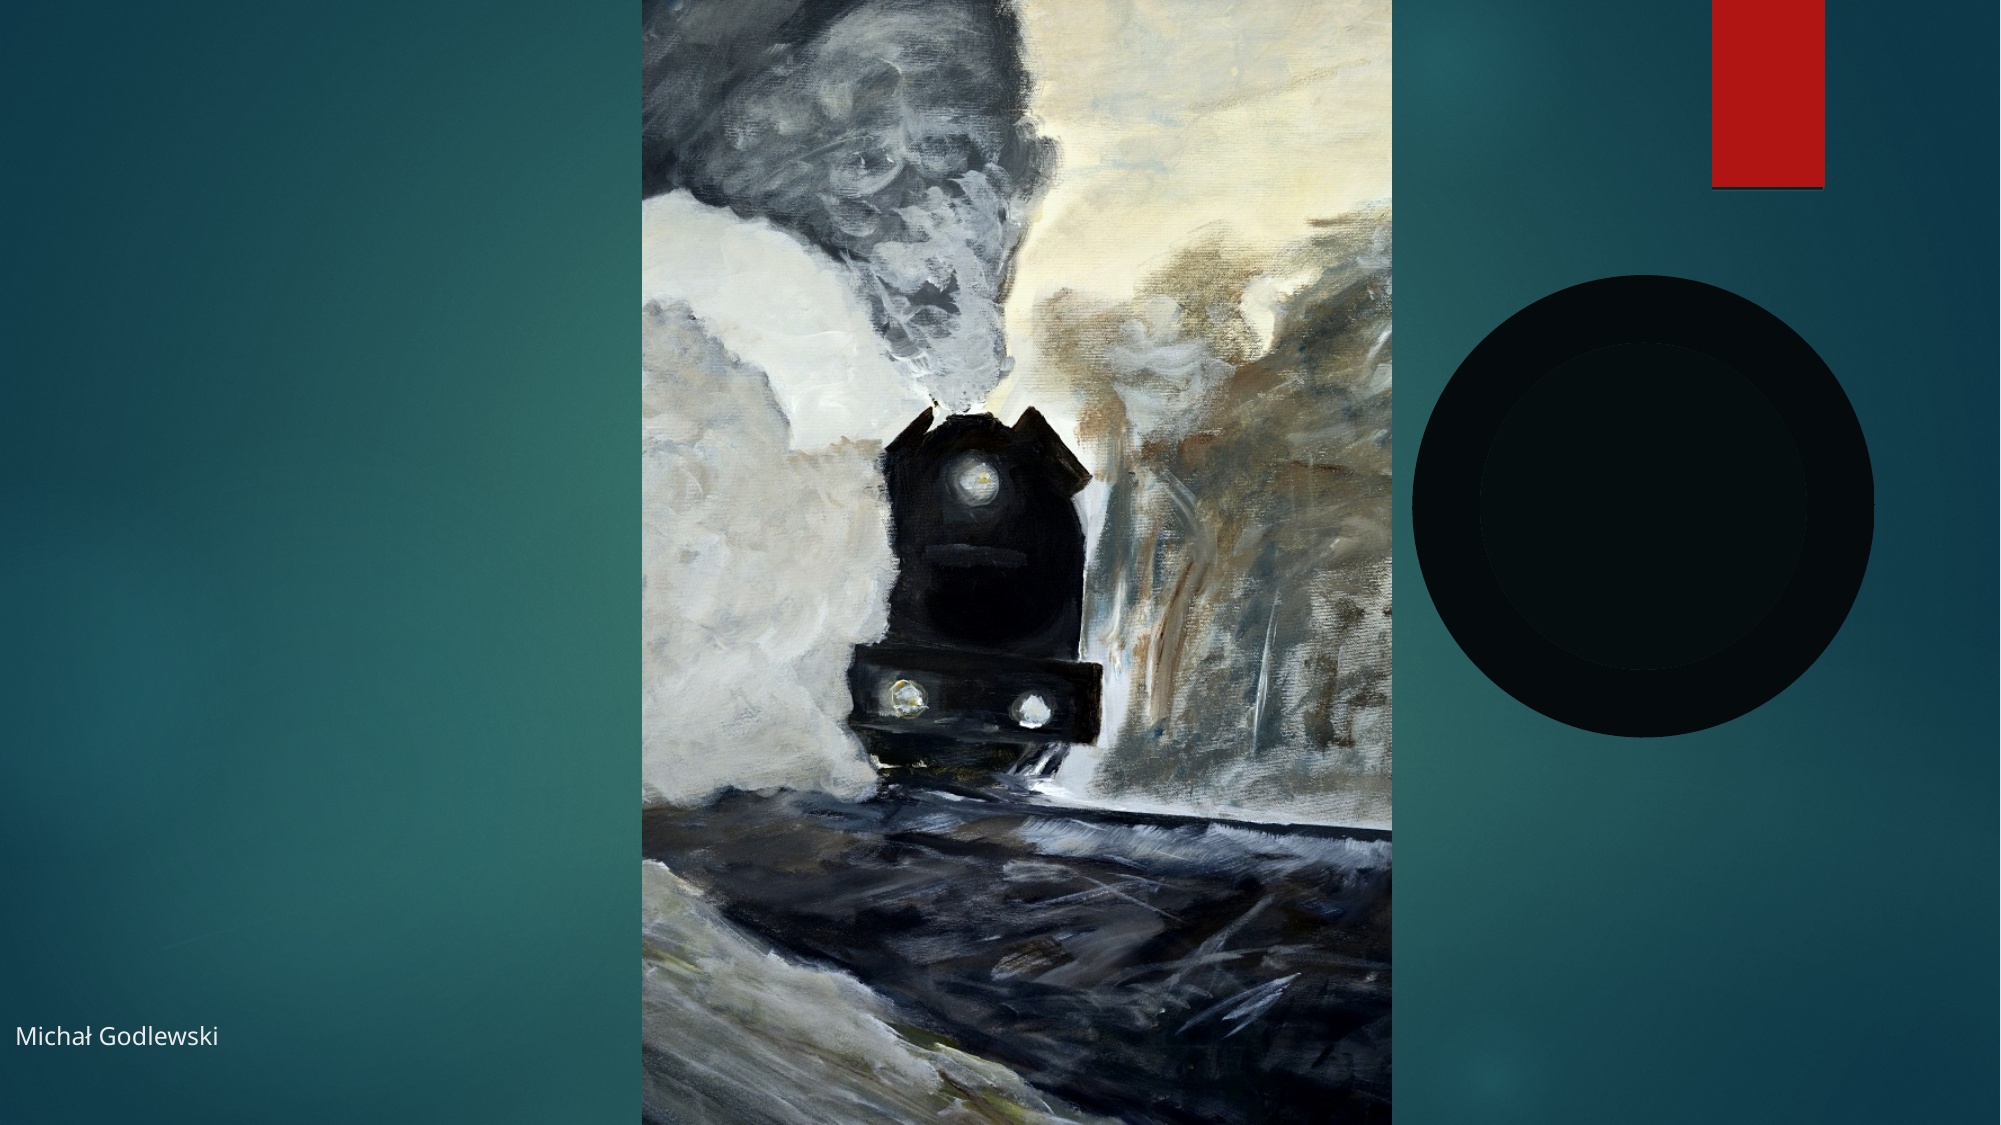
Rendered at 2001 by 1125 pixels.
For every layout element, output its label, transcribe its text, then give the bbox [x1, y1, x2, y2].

title Michał Godlewski [0, 953, 309, 1125]
picture [642, 0, 1392, 1125]
